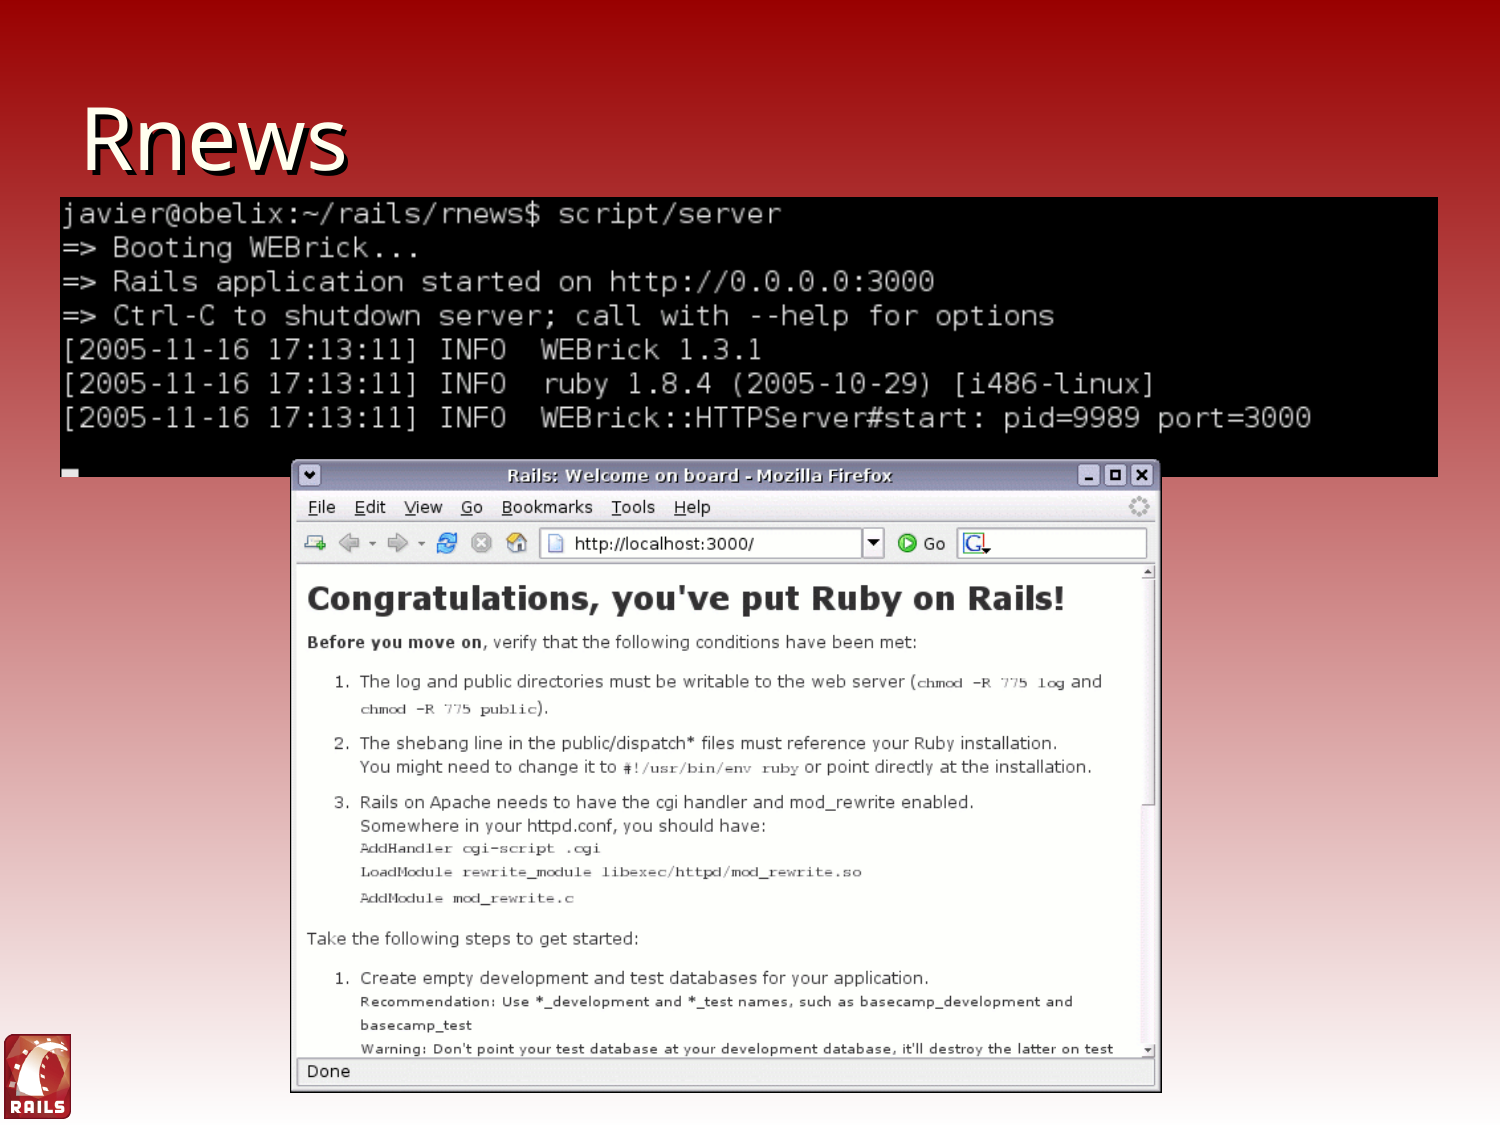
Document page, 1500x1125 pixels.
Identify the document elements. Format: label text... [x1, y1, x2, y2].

title Rnews [64, 43, 1317, 197]
picture [4, 1034, 71, 1119]
picture [60, 197, 1438, 1093]
